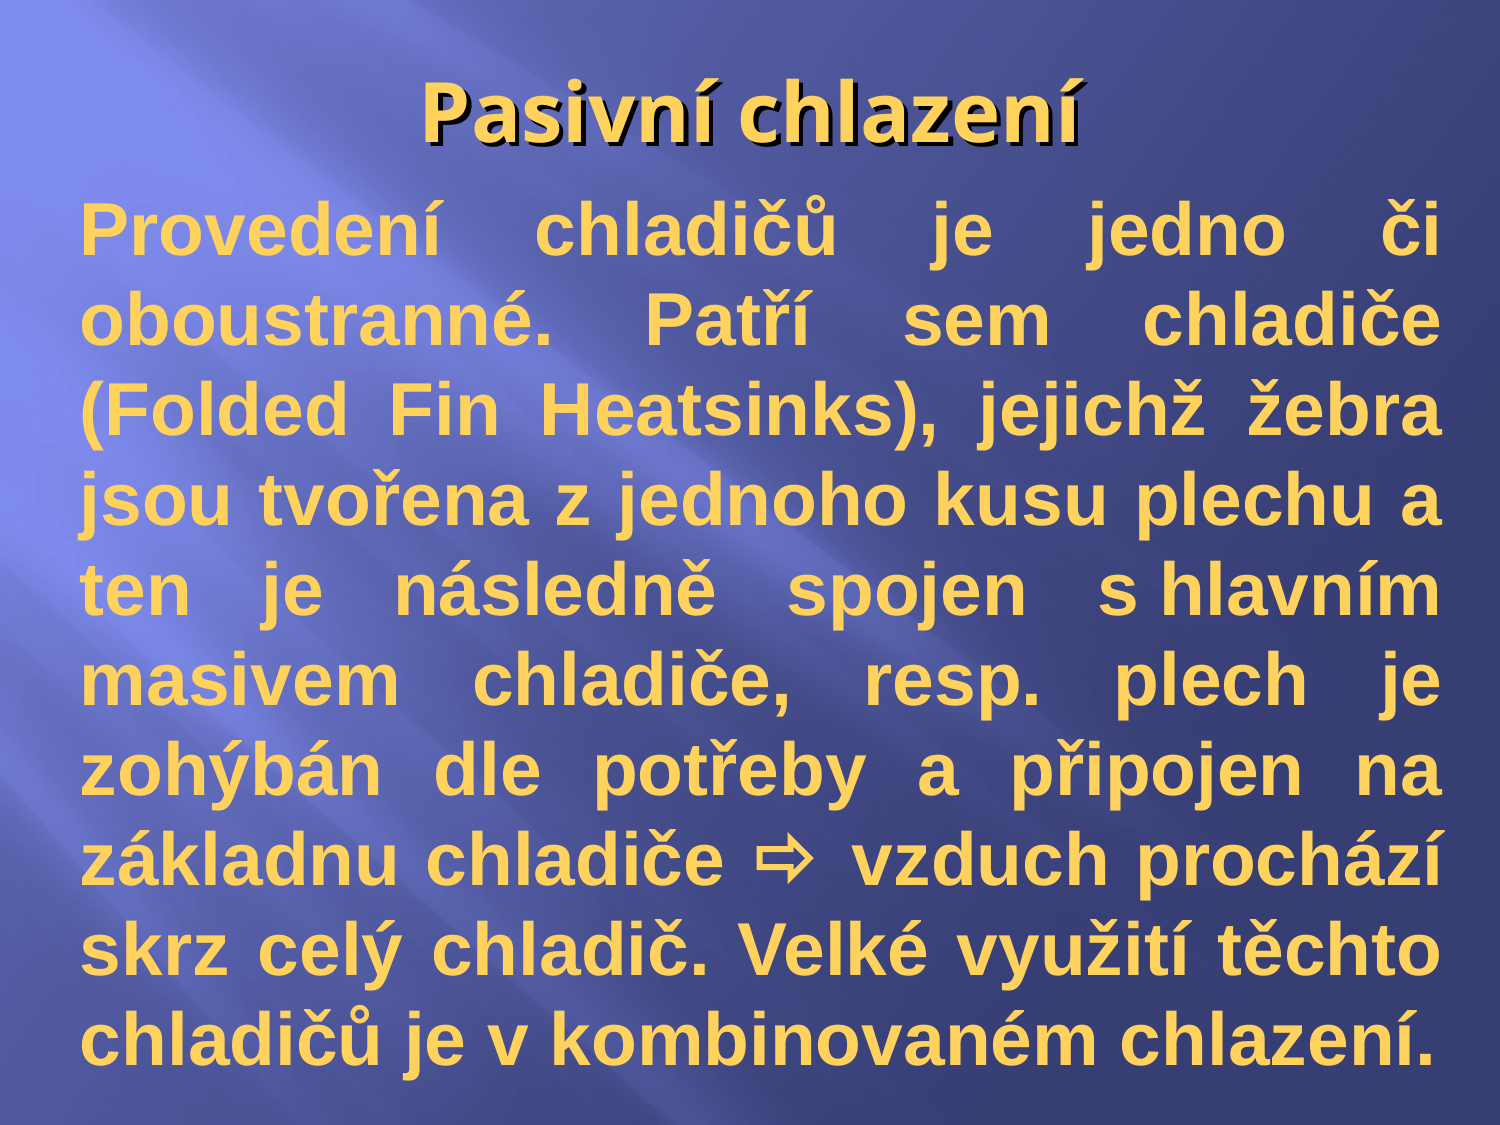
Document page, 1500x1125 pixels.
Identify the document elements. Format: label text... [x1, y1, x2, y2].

text_box Provedení chladičů je jedno či oboustranné. Patří sem chladiče (Folded Fin Heatsinks), jejichž žebra jsou tvořena z jednoho kusu plechu a ten je následně spojen s hlavním masivem chladiče, resp. plech je zohýbán dle potřeby a připojen na základnu chladiče  vzduch prochází skrz celý chladič. Velké využití těchto chladičů je v kombinovaném chlazení. [64, 172, 1459, 1071]
picture [0, 0, 1500, 1125]
title Pasivní chlazení [75, 45, 1426, 172]
